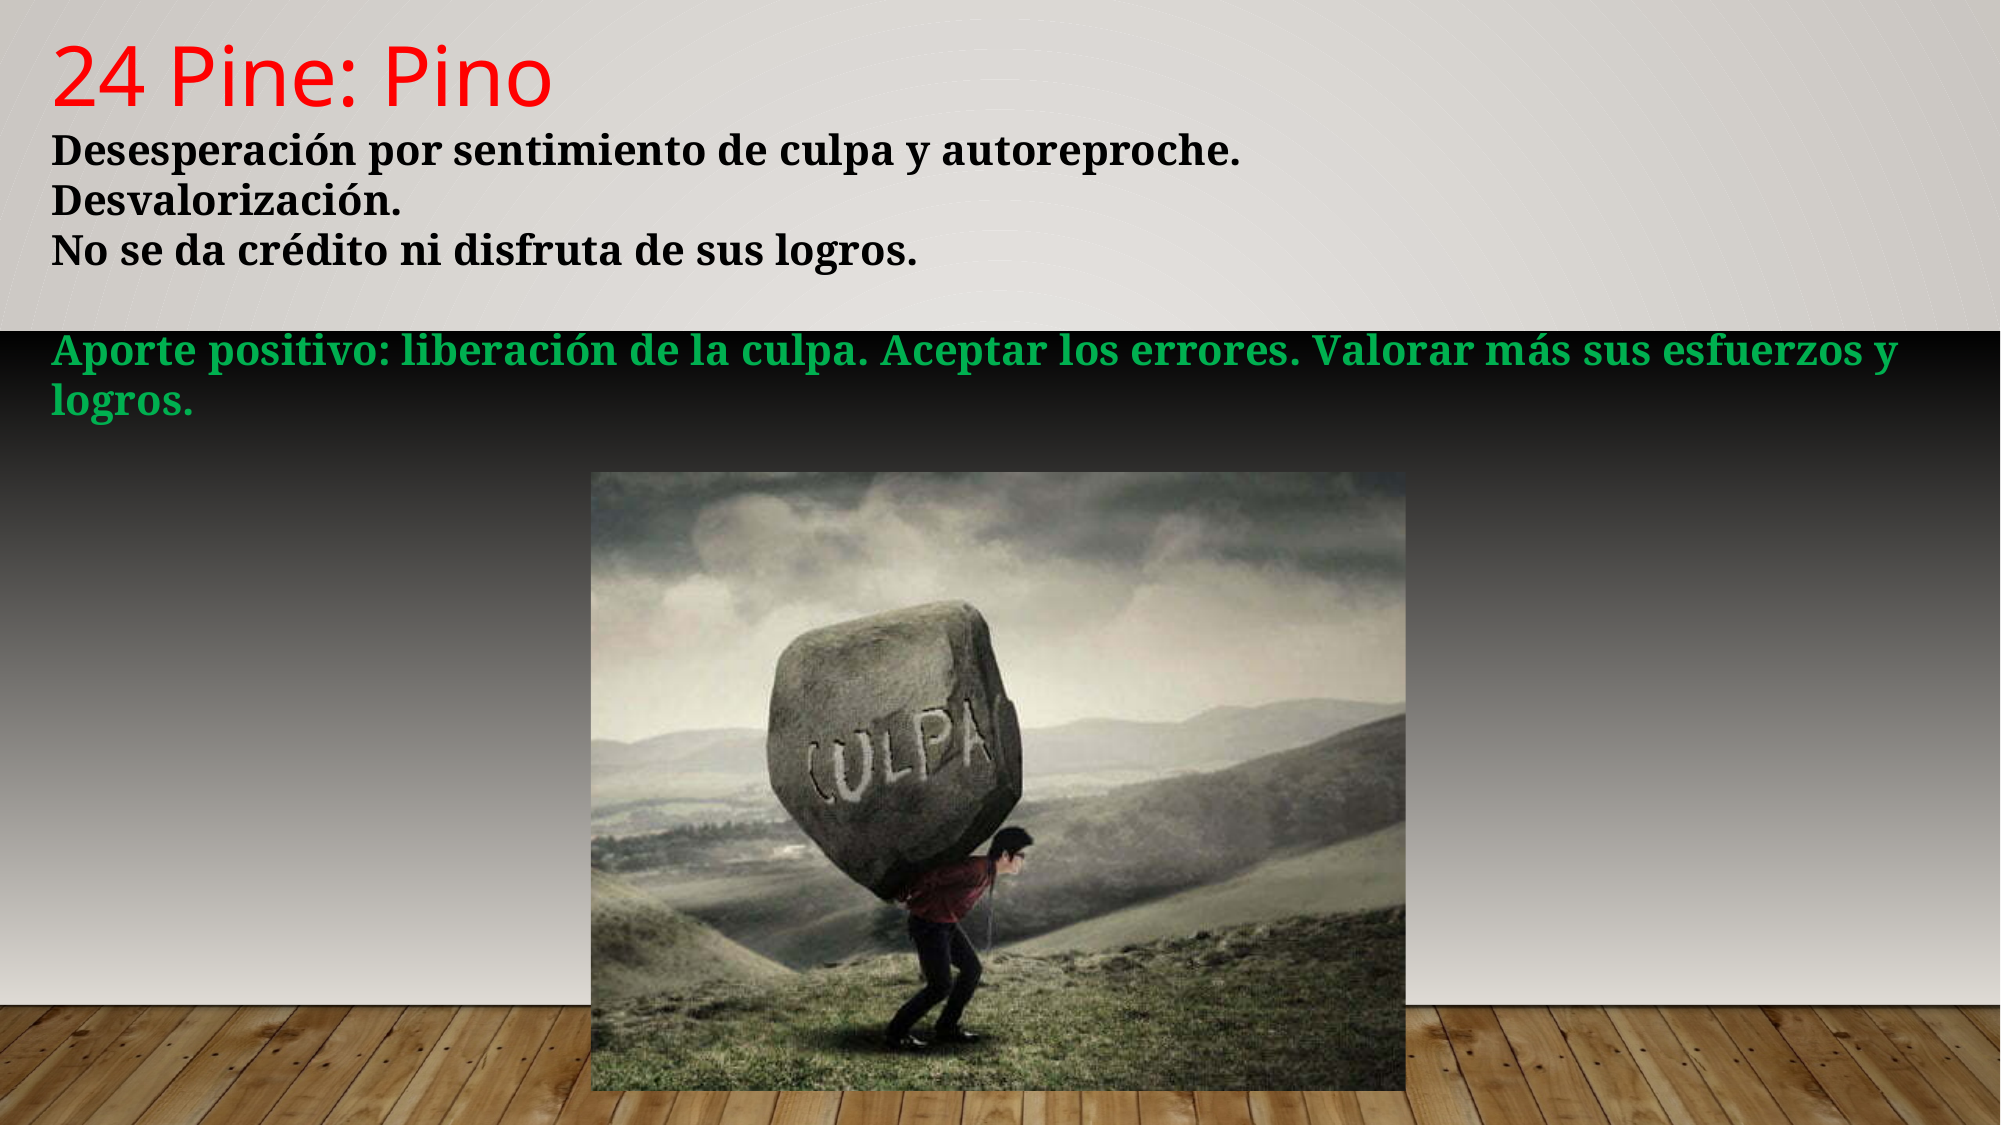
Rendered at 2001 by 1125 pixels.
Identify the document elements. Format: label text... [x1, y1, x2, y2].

text_box 24 Pine: Pino Desesperación por sentimiento de culpa y autoreproche. Desvalorización. No se da crédito ni disfruta de sus logros. Aporte positivo: liberación de la culpa. Aceptar los errores. Valorar más sus esfuerzos y logros. [36, 16, 2000, 521]
picture [590, 472, 1406, 1091]
